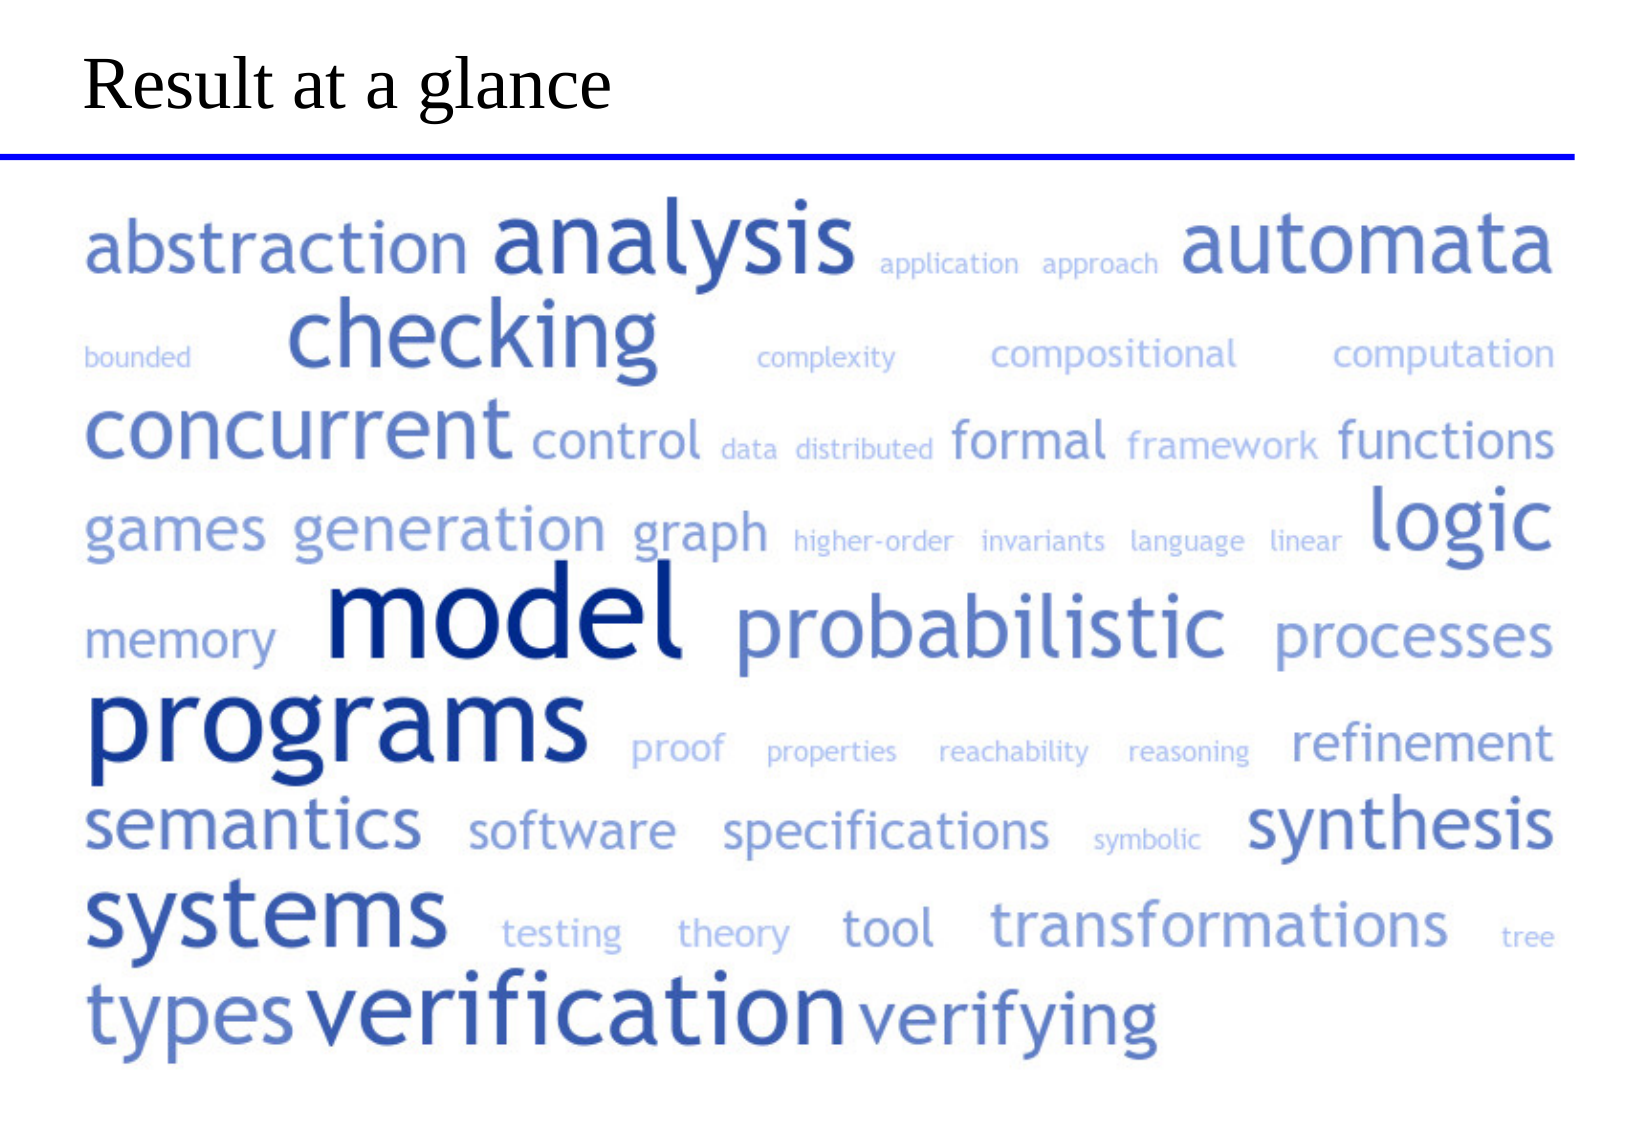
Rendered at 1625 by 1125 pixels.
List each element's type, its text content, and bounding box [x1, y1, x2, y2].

picture [46, 182, 1580, 1087]
title Result at a glance [67, 27, 1544, 131]
